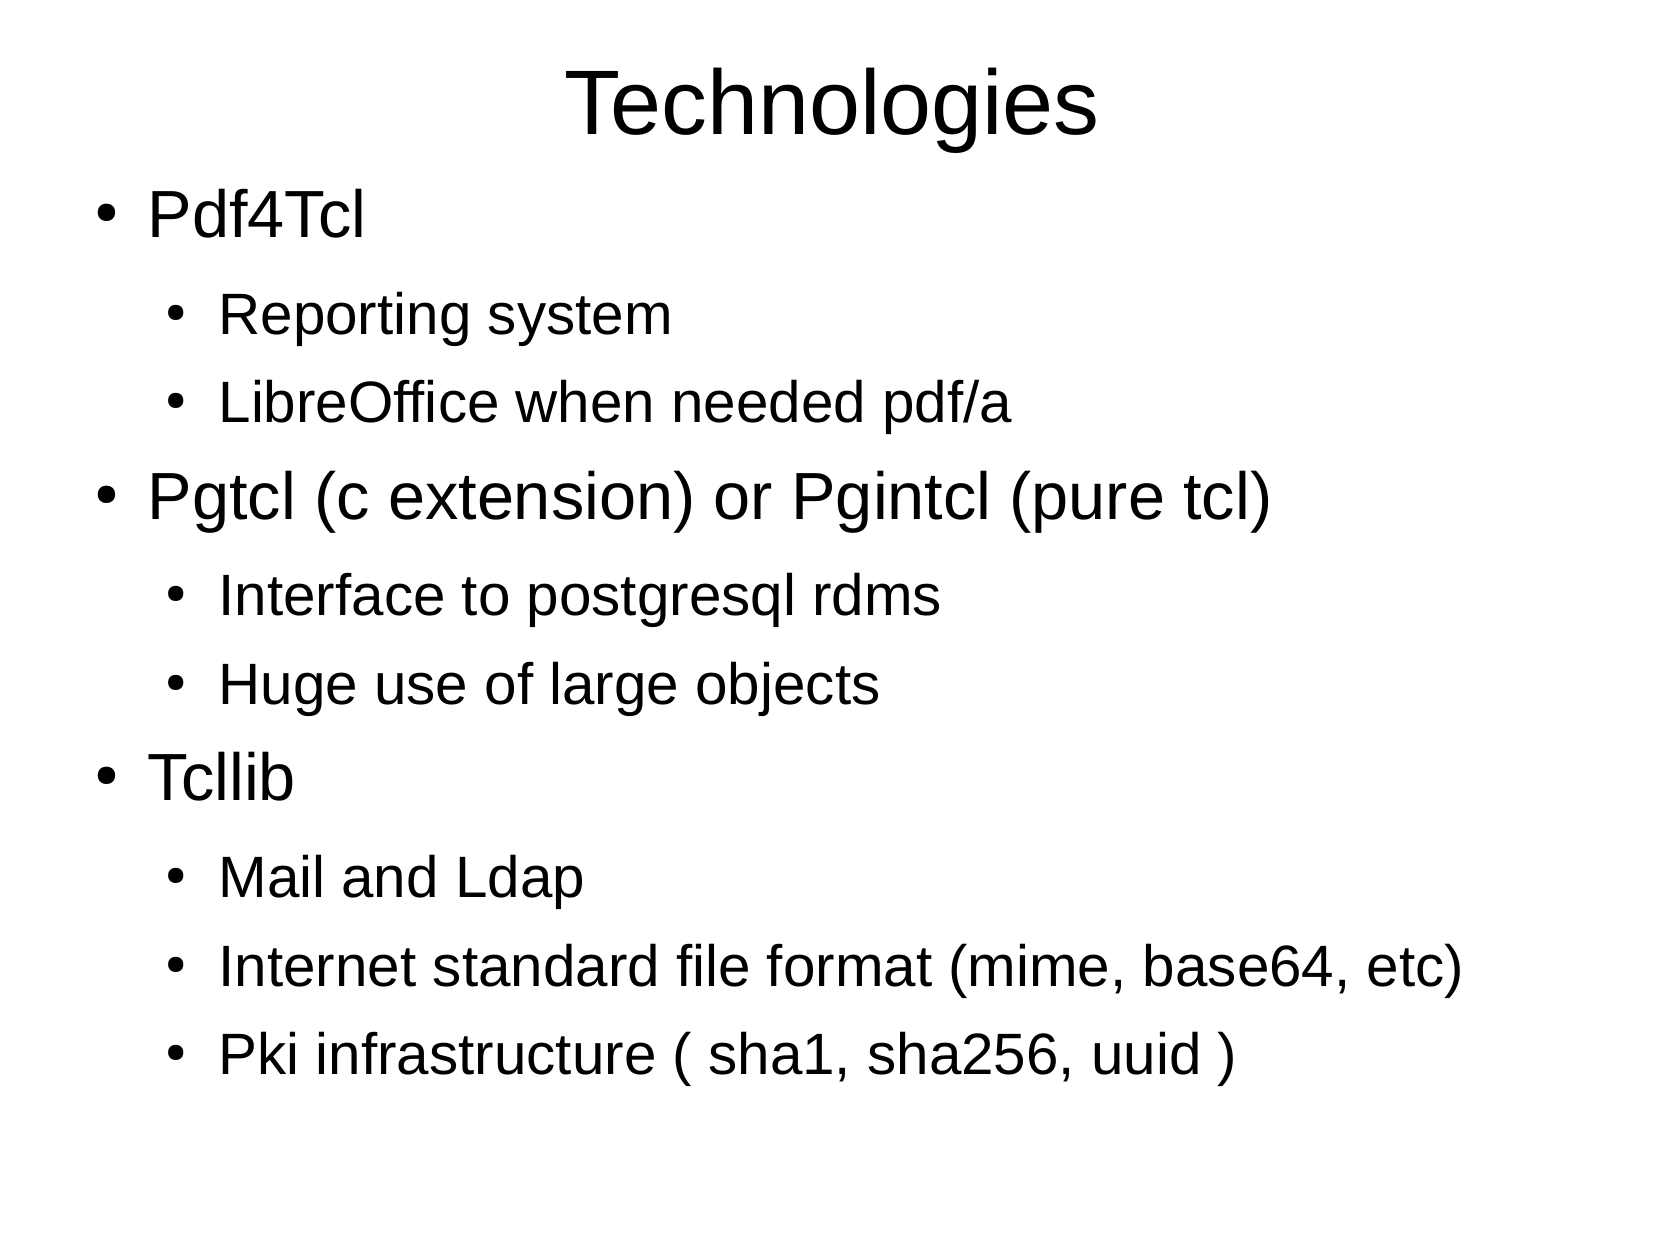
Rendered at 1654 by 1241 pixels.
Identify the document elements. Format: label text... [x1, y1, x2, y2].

list Pdf4Tcl Reporting system LibreOffice when needed pdf/a Pgtcl (c extension) or Pgintcl (pure tcl) Interface to postgresql rdms Huge use of large objects Tcllib Mail and Ldap Internet standard file format (mime, base64, etc) Pki infrastructure ( sha1, sha256, uuid ) [76, 177, 1565, 1152]
title Technologies [88, 29, 1577, 178]
